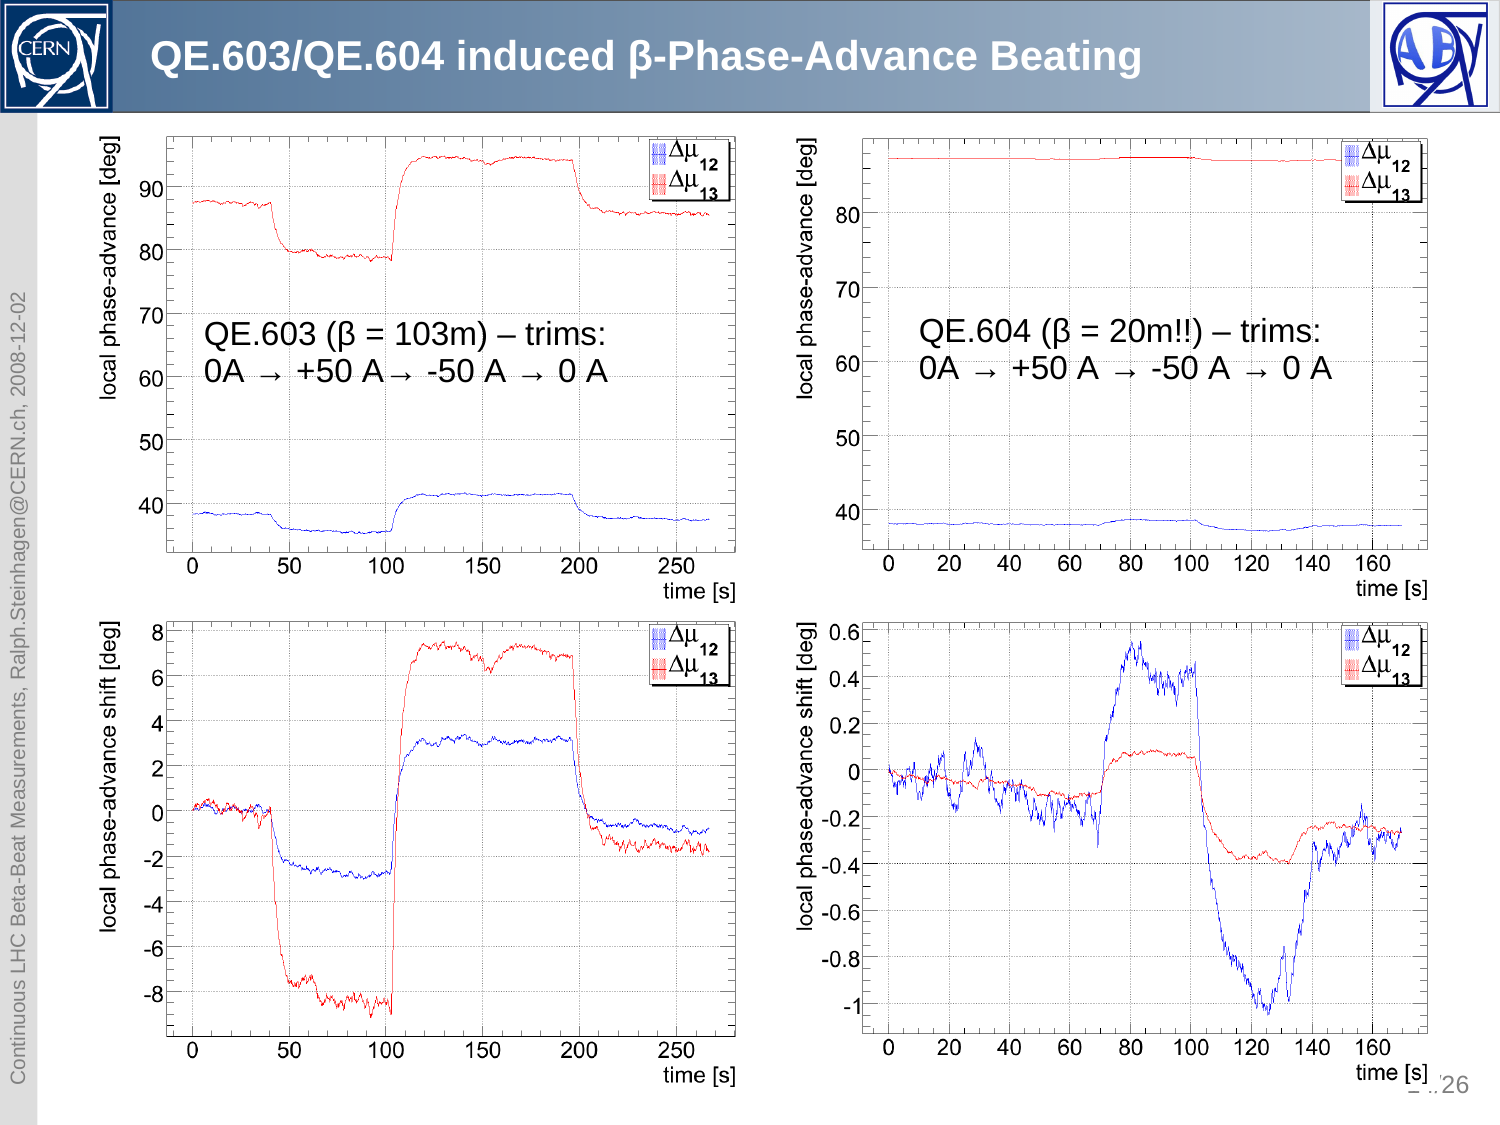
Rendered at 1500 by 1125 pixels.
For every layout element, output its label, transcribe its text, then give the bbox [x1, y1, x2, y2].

picture [1382, 1, 1489, 108]
title QE.603/QE.604 induced β-Phase-Advance Beating [150, 7, 1201, 106]
picture [87, 612, 748, 1094]
picture [784, 613, 1440, 1091]
text_box QE.604 (β = 20m!!) – trims: 0A → +50 A → -50 A → 0 A [904, 304, 1435, 394]
picture [0, 0, 113, 113]
text_box QE.603 (β = 103m) – trims: 0A → +50 A→ -50 A → 0 A [189, 307, 720, 397]
picture [784, 129, 1440, 607]
picture [87, 127, 748, 610]
